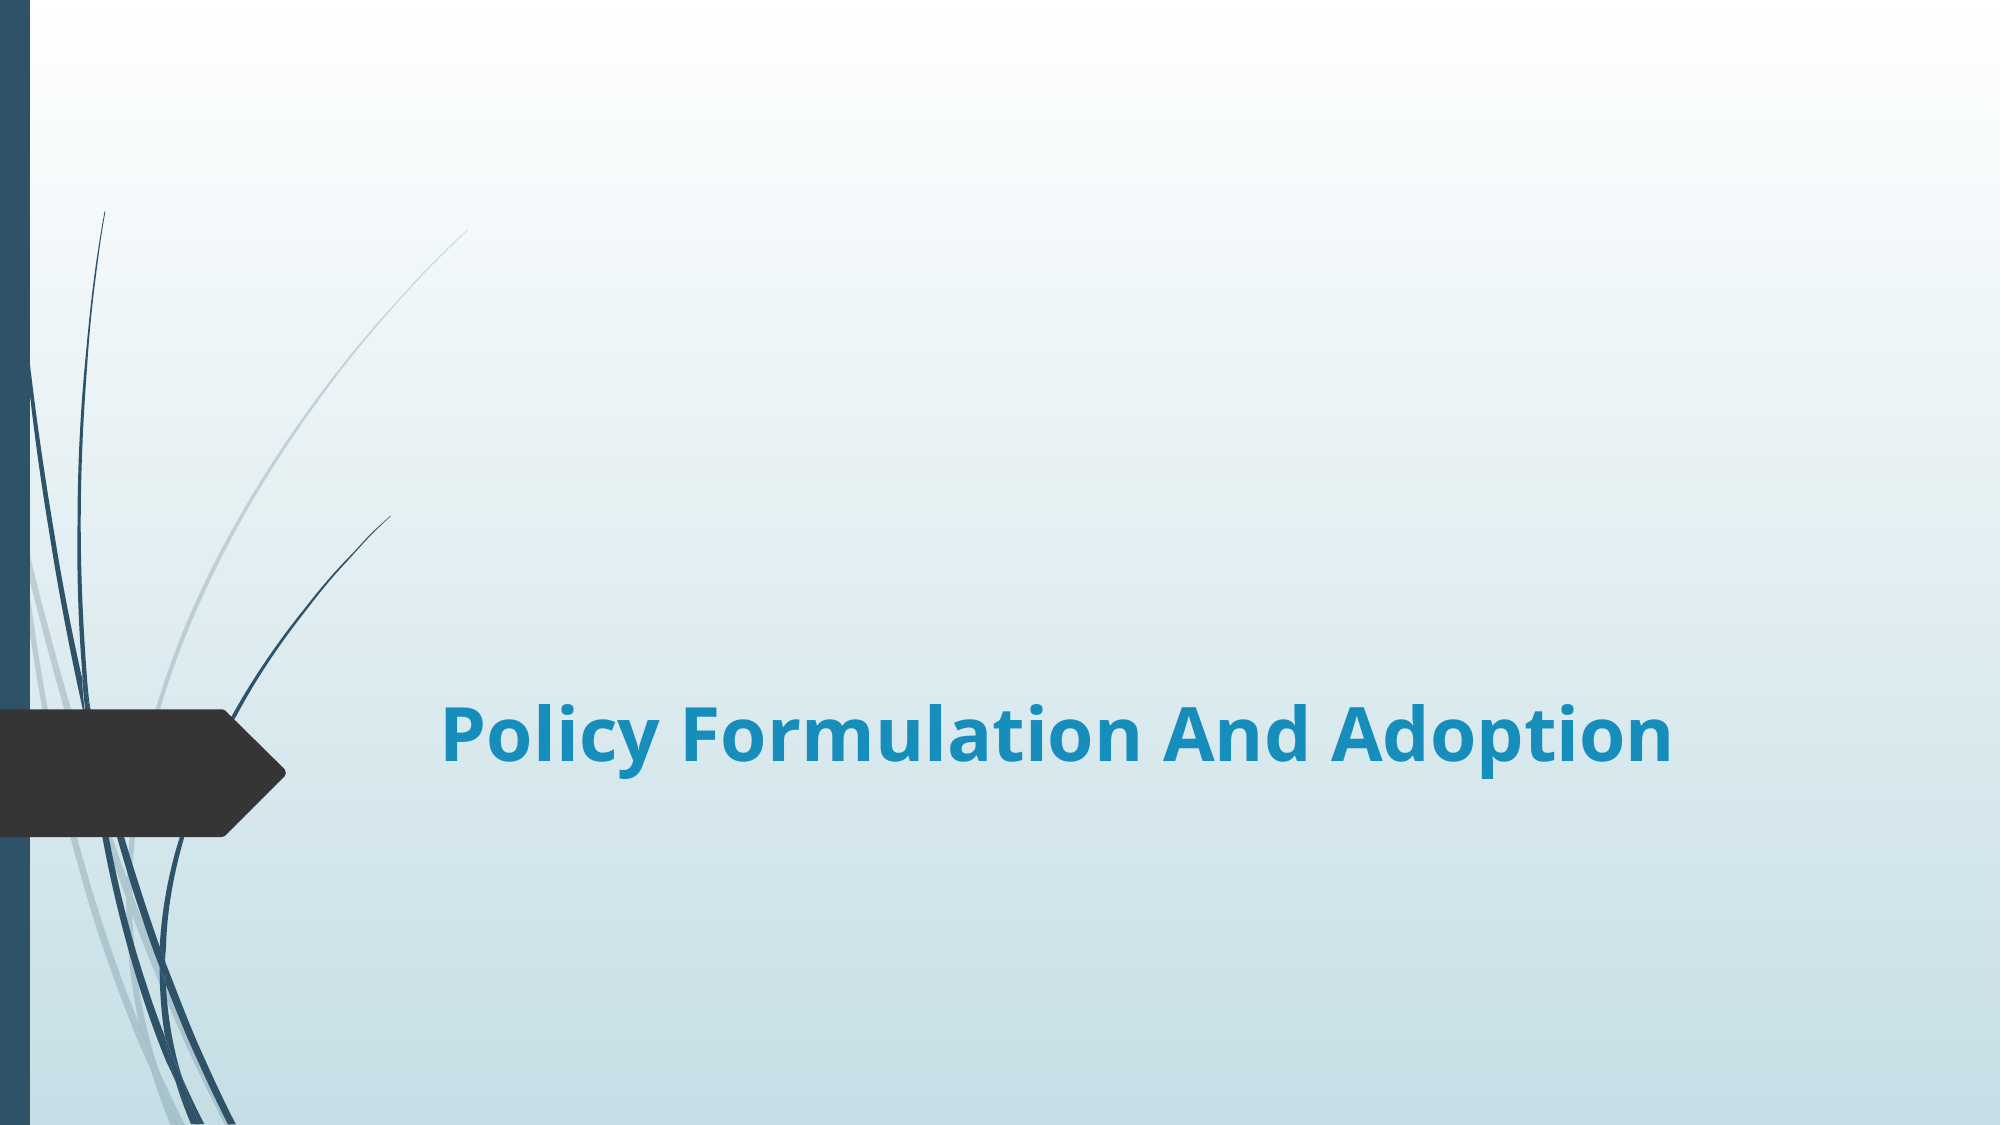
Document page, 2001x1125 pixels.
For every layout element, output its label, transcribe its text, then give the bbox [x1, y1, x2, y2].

title Policy Formulation And Adoption [424, 412, 1888, 784]
